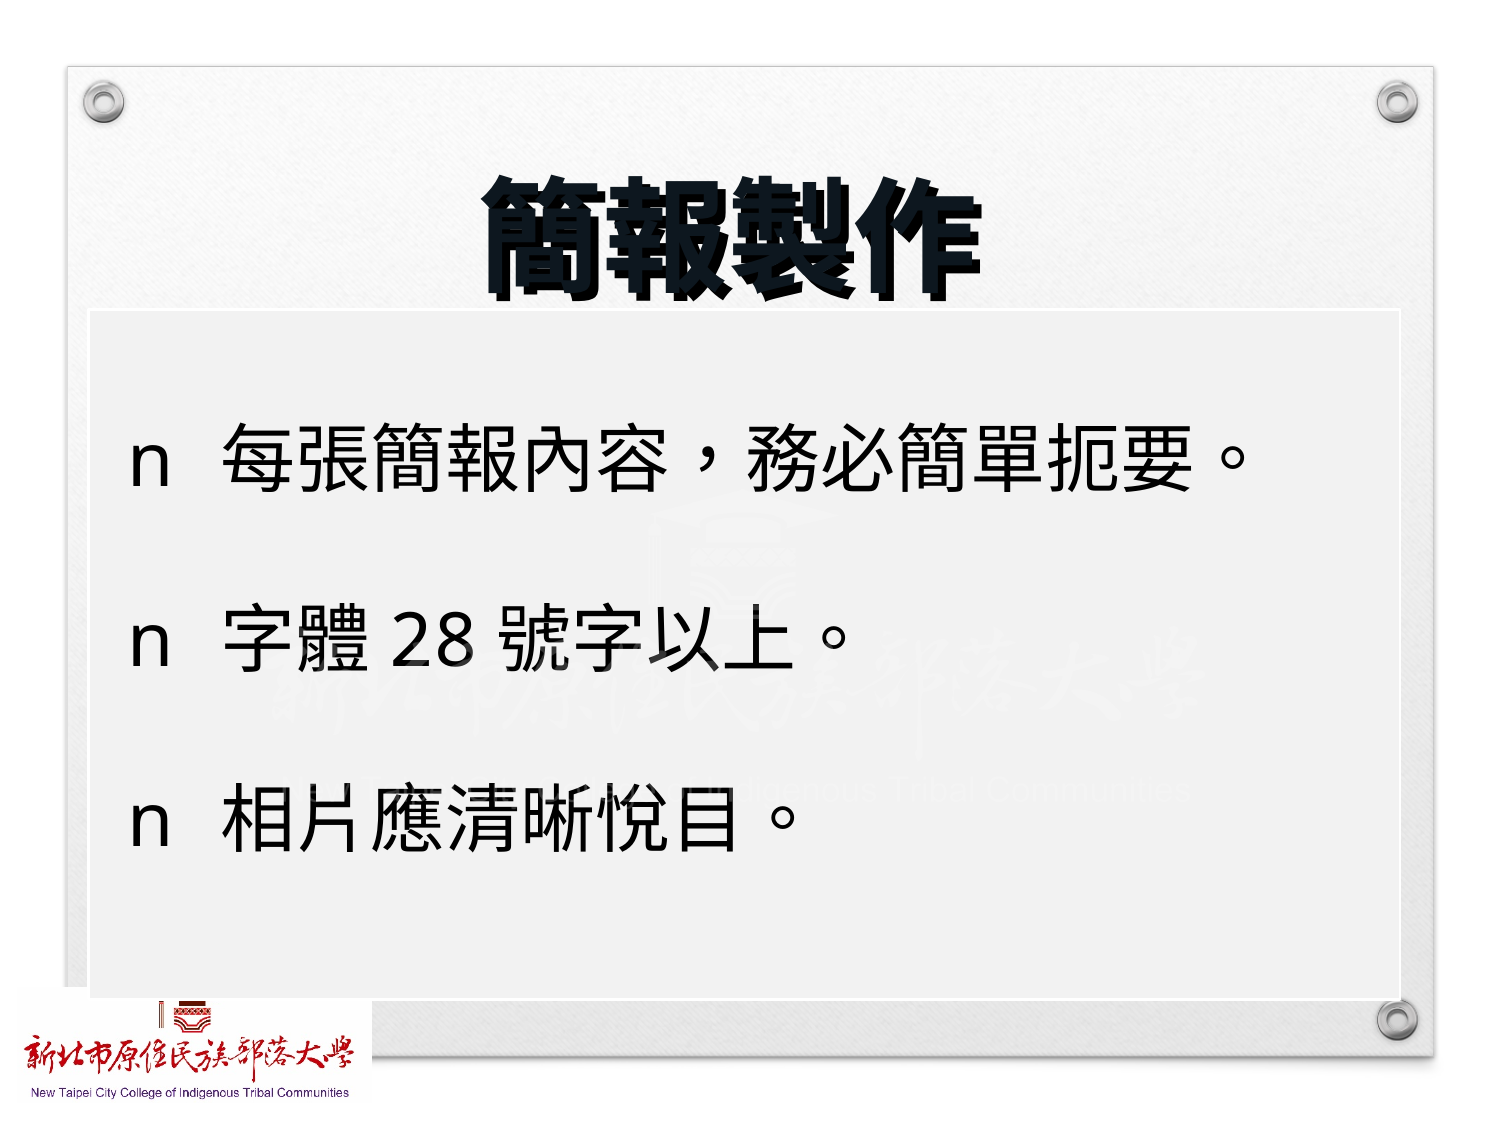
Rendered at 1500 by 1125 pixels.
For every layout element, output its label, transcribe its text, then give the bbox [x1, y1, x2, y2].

text_box 每張簡報內容，務必簡單扼要。 字體28號字以上。 相片應清晰悅目。 [112, 314, 1329, 946]
text_box [88, 309, 1400, 1000]
text_box 簡報製作 [454, 179, 1002, 233]
picture [242, 489, 1258, 820]
